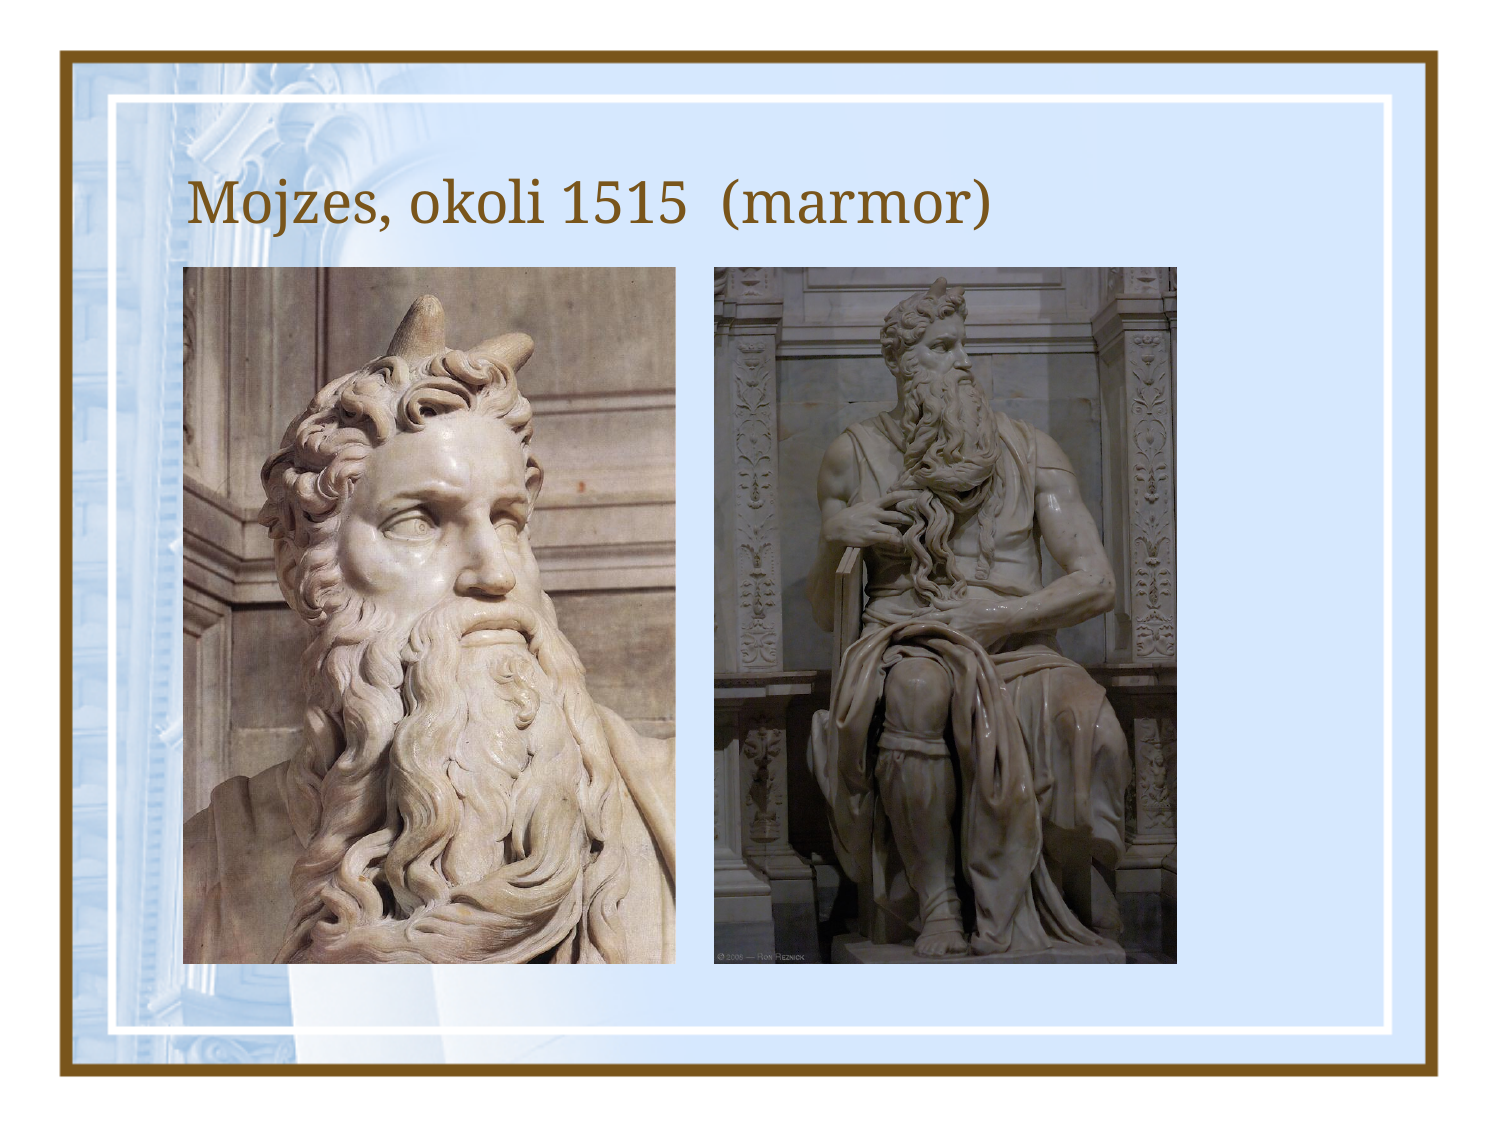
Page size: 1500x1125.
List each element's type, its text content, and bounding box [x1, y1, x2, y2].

picture [0, 0, 1500, 1125]
title Mojzes, okoli 1515 (marmor) [171, 125, 1350, 275]
